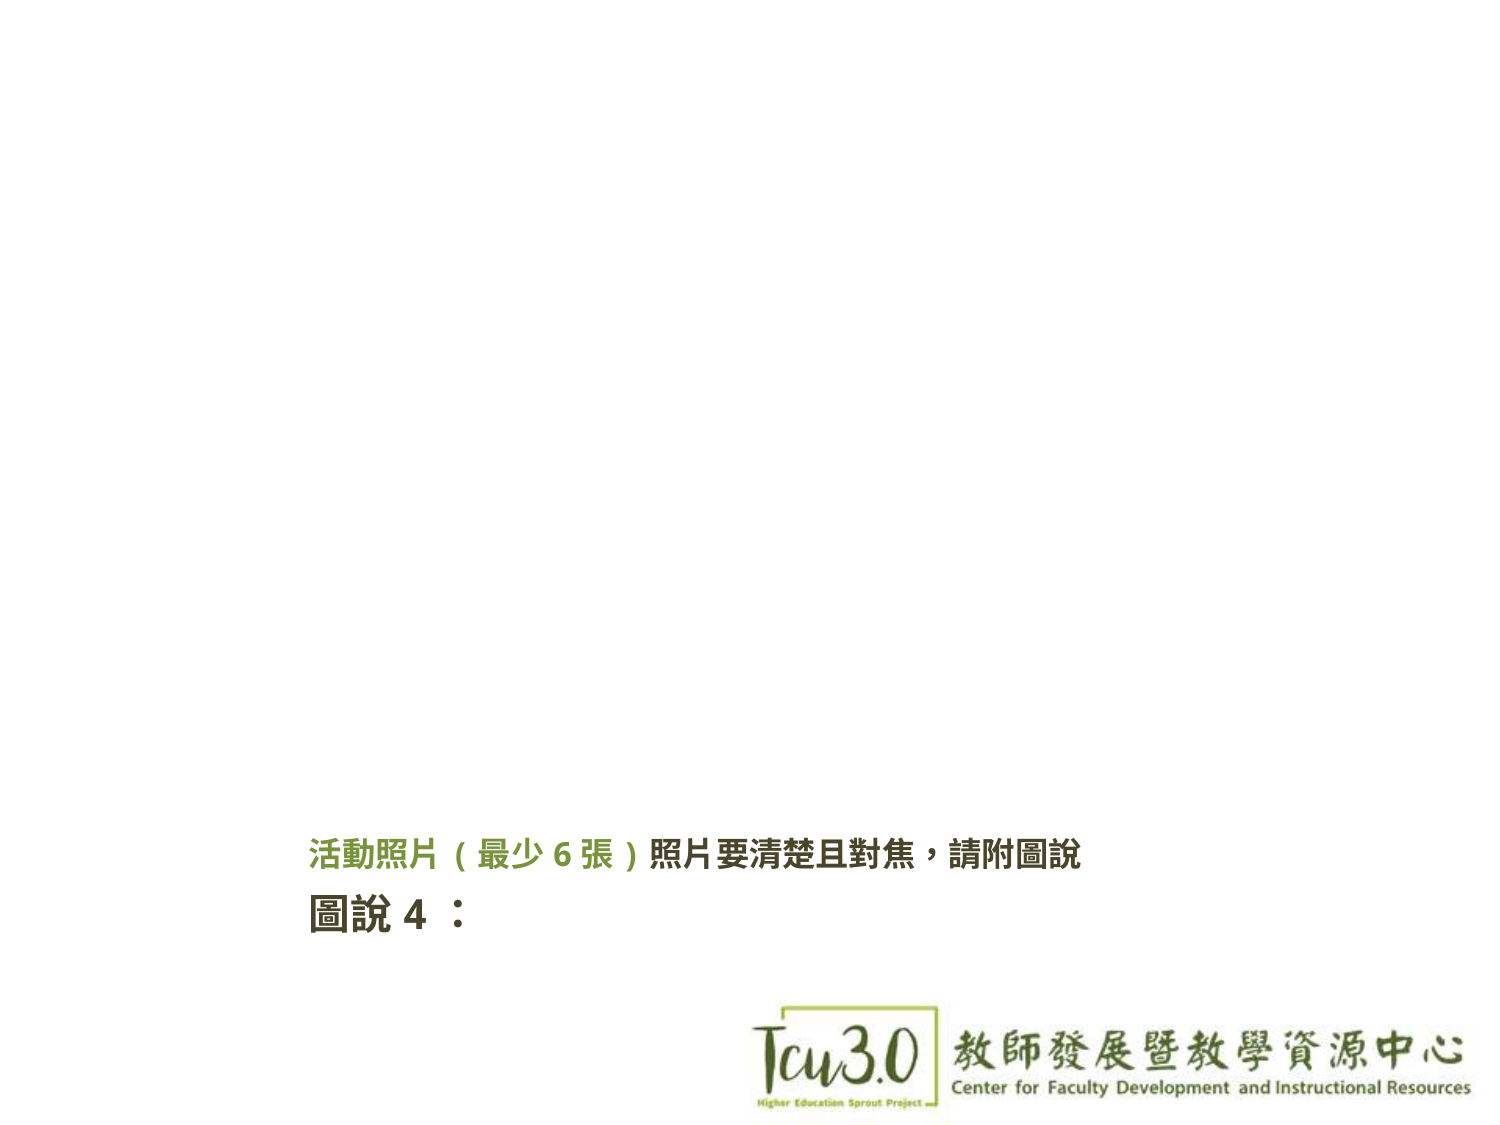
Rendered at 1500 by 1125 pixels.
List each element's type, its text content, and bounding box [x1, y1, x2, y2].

title 活動照片(最少6張)照片要清楚且對焦，請附圖說 [294, 787, 1195, 880]
list 圖說4： [294, 880, 1195, 1013]
